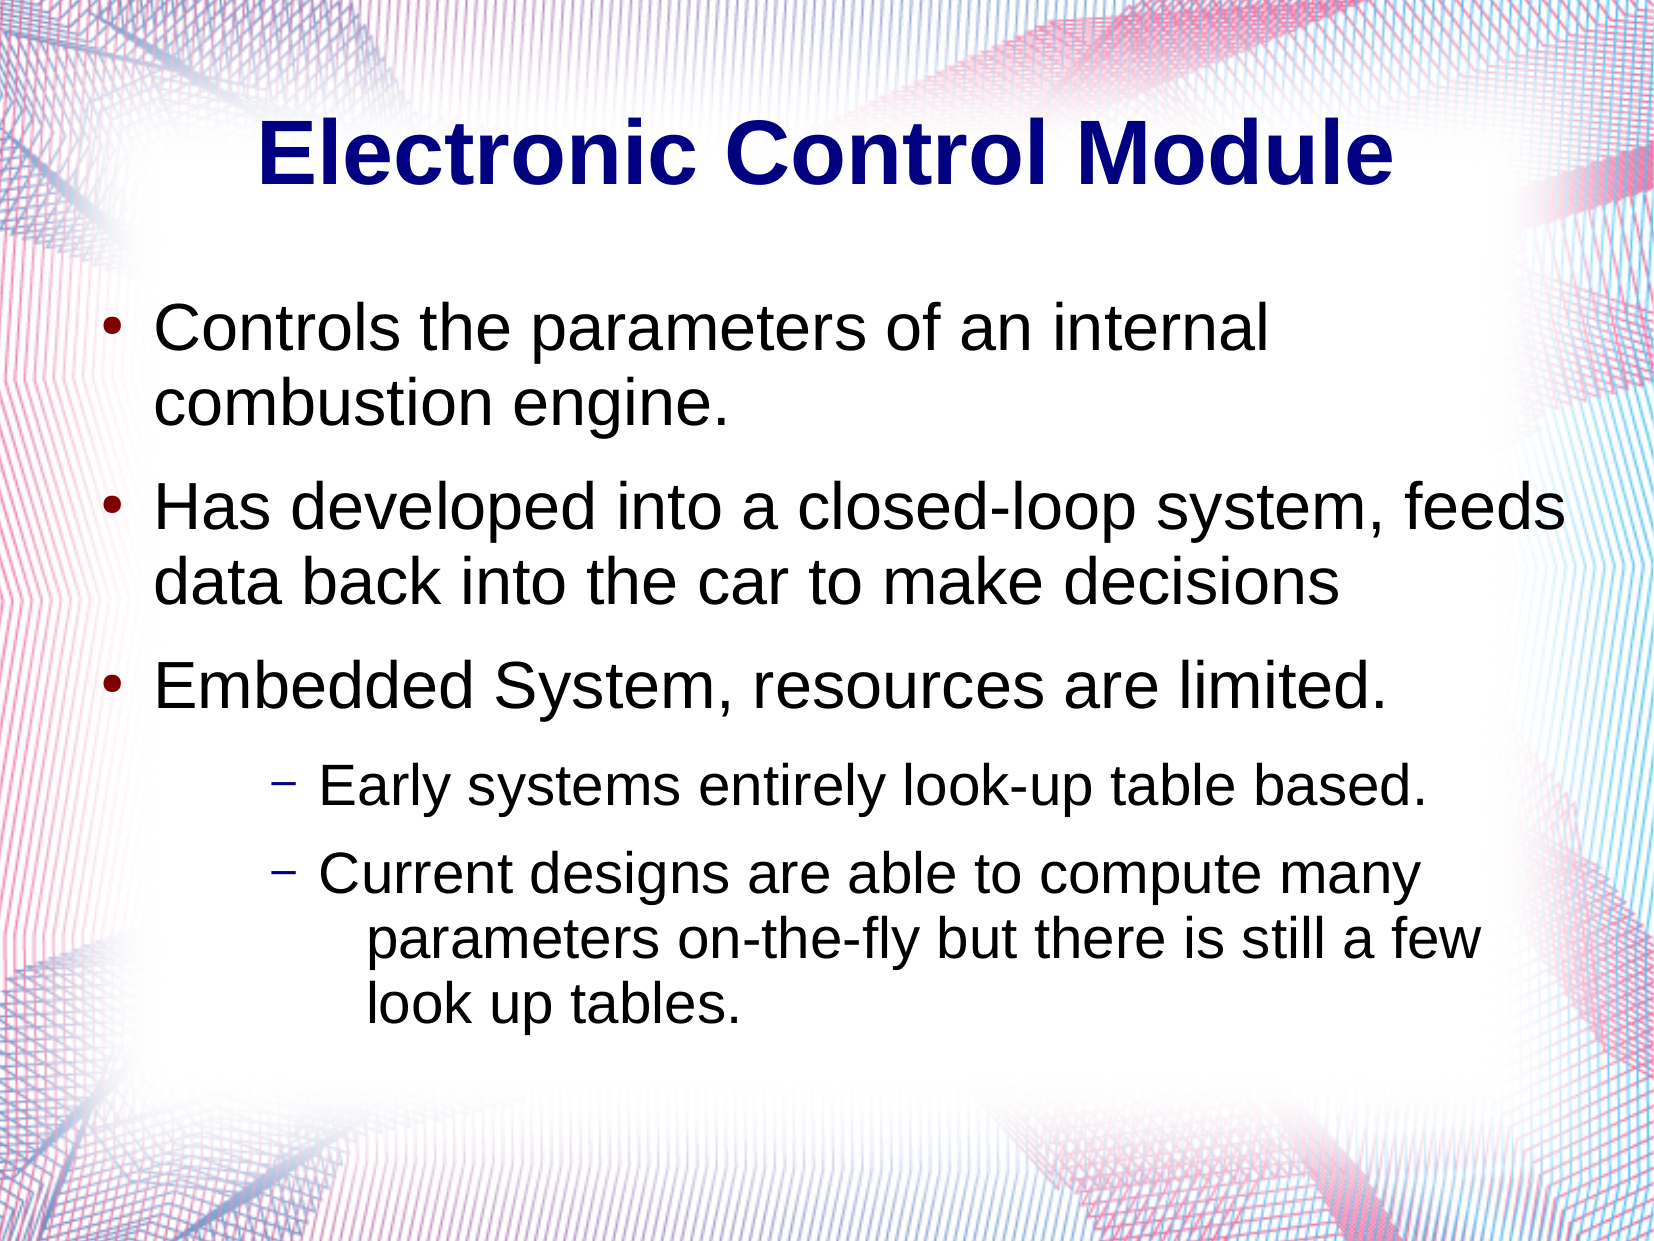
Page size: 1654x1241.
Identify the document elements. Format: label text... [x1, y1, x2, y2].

picture [0, 0, 1654, 1241]
list Controls the parameters of an internal combustion engine. Has developed into a closed-loop system, feeds data back into the car to make decisions Embedded System, resources are limited. Early systems entirely look-up table based. Current designs are able to compute many parameters on-the-fly but there is still a few look up tables. [82, 290, 1571, 1109]
title Electronic Control Module [82, 49, 1571, 257]
